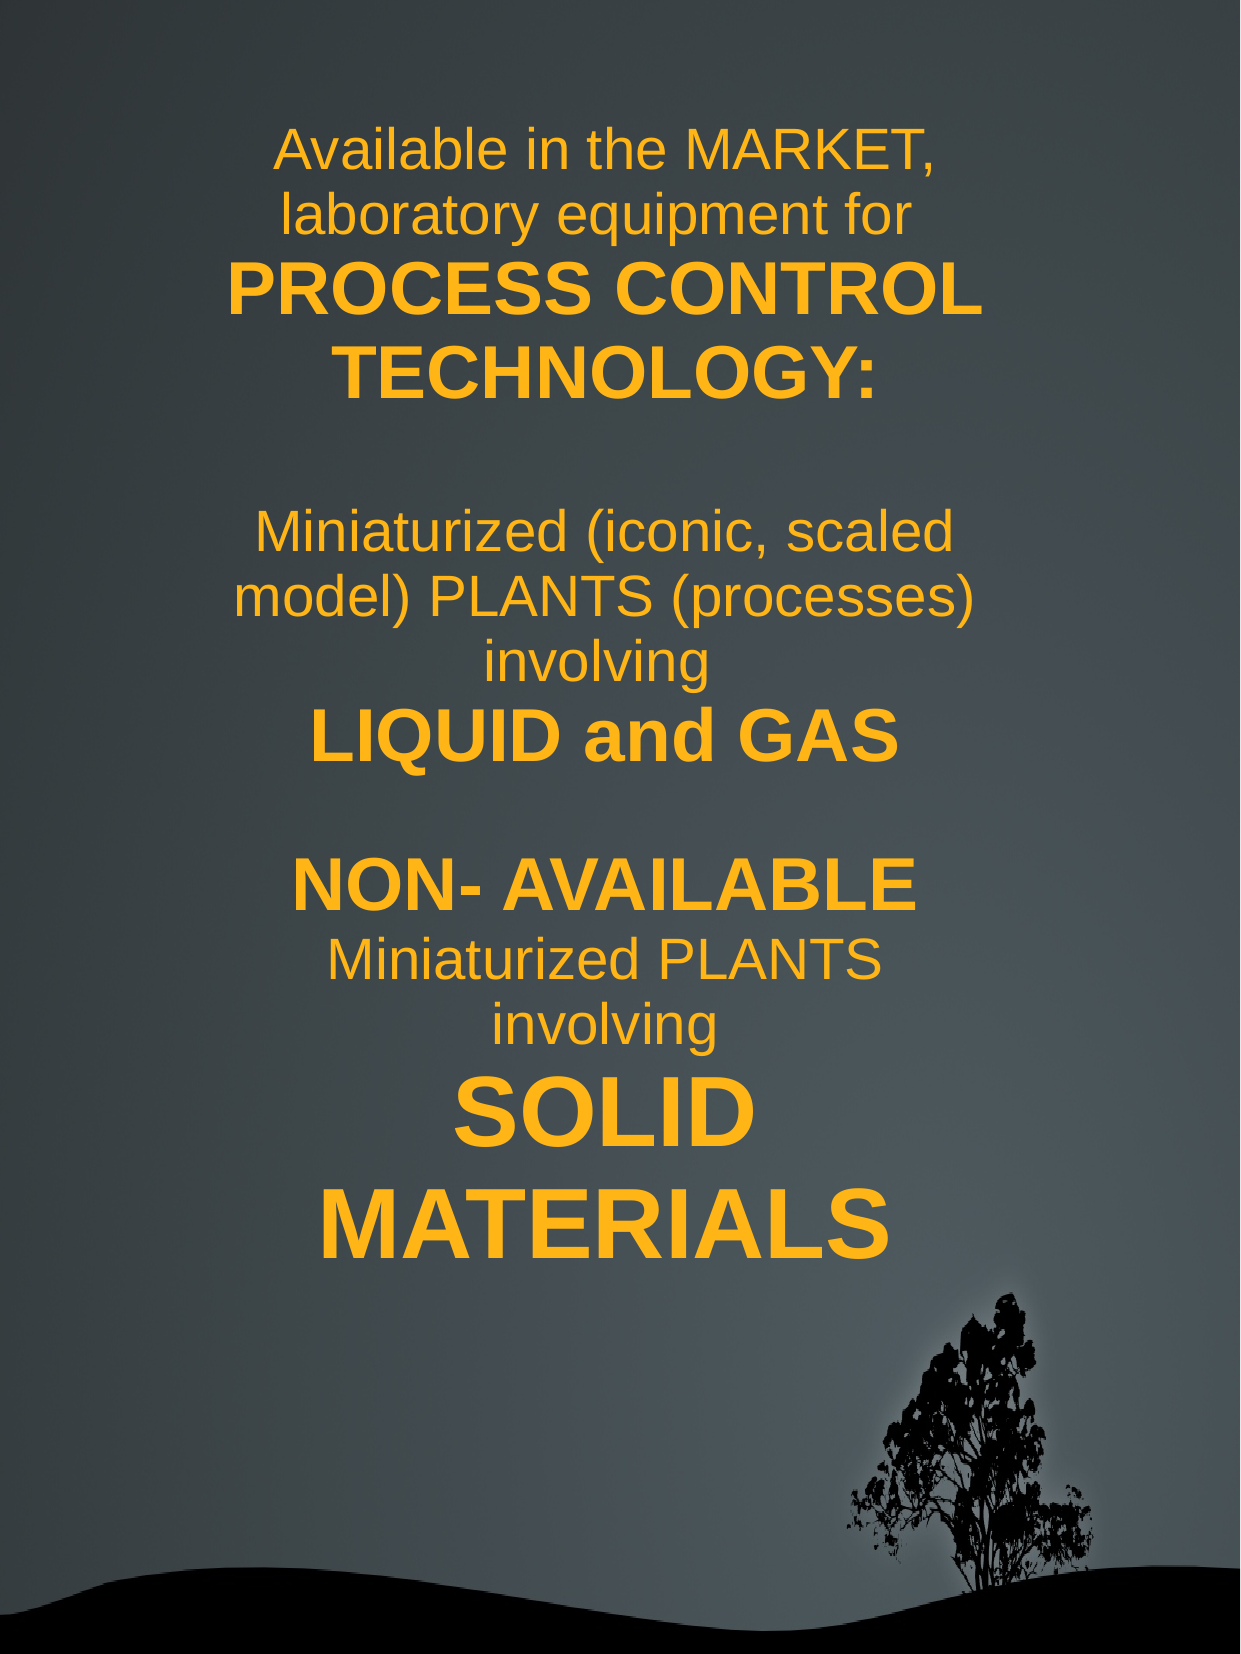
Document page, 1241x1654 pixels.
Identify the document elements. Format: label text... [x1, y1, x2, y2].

text_box Available in the MARKET, laboratory equipment for PROCESS CONTROL TECHNOLOGY: Miniaturized (iconic, scaled model) PLANTS (processes) involving LIQUID and GAS NON- AVAILABLE Miniaturized PLANTS involving SOLID MATERIALS [147, 108, 1063, 1353]
picture [0, 0, 1241, 1654]
